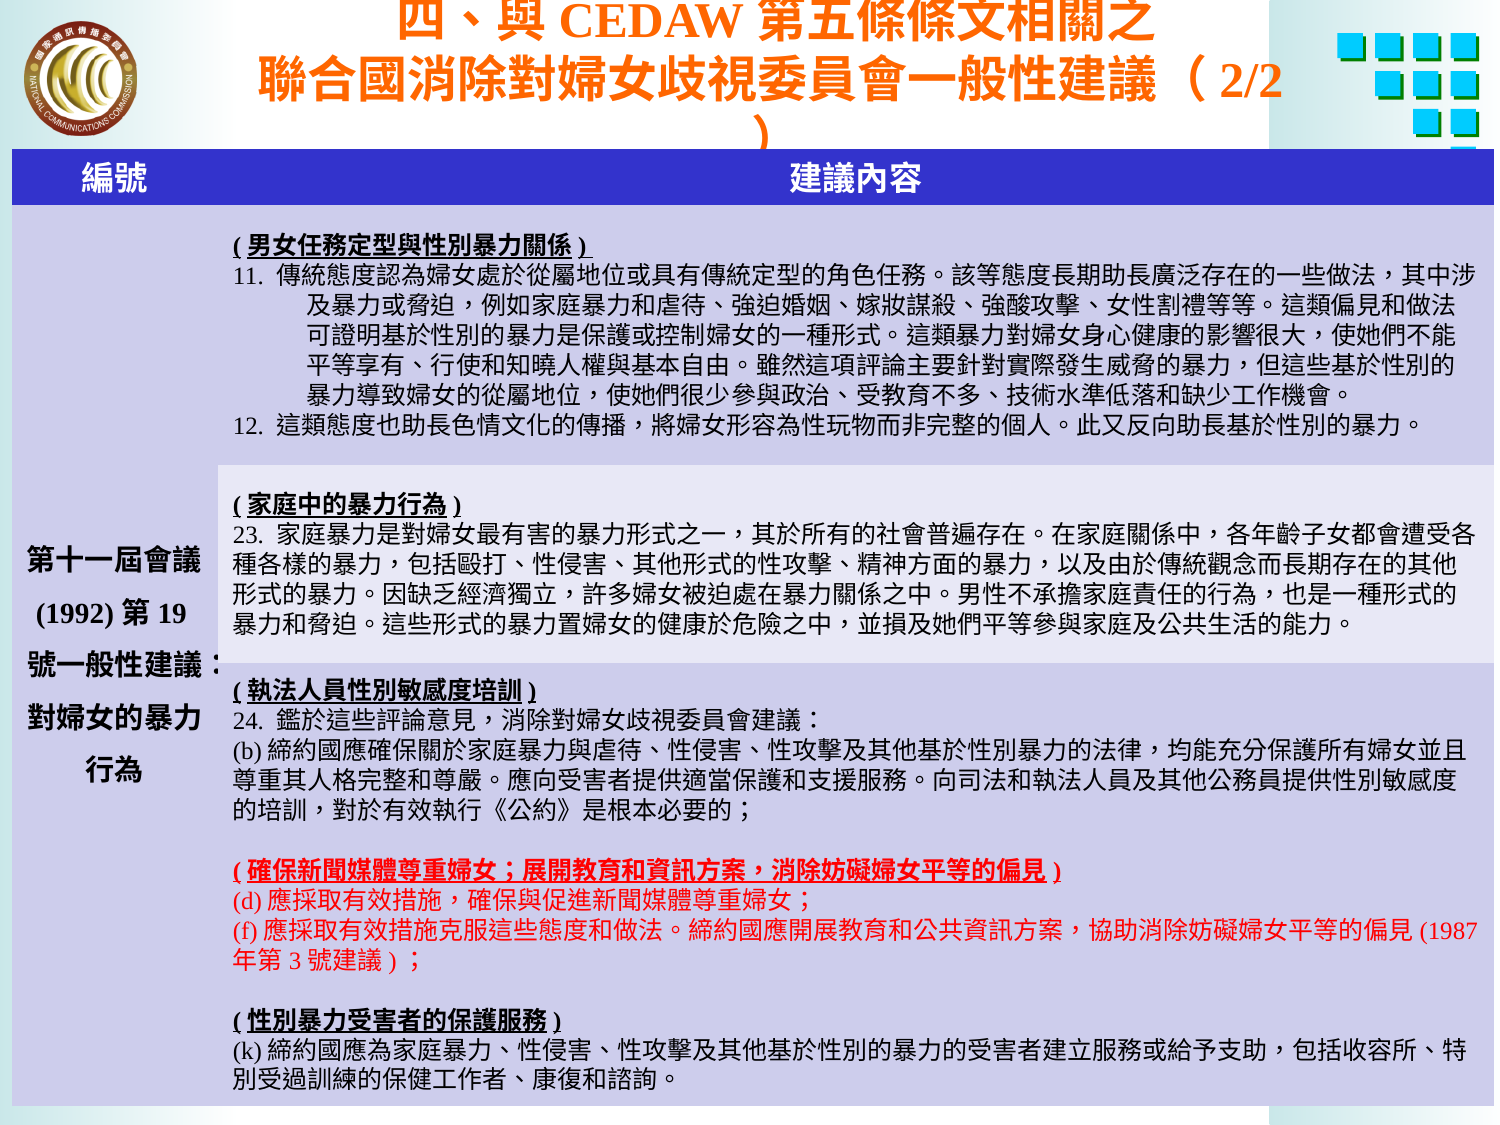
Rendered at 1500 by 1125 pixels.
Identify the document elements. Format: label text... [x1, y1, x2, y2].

table_cell 第十一屆會議(1992)第19號一般性建議：對婦女的暴力行為 [12, 205, 218, 1106]
table_cell (家庭中的暴力行為) 23. 家庭暴力是對婦女最有害的暴力形式之一，其於所有的社會普遍存在。在家庭關係中，各年齡子女都會遭受各種各樣的暴力，包括毆打、性侵害、其他形式的性攻擊、精神方面的暴力，以及由於傳統觀念而長期存在的其他形式的暴力。因缺乏經濟獨立，許多婦女被迫處在暴力關係之中。男性不承擔家庭責任的行為，也是一種形式的暴力和脅迫。這些形式的暴力置婦女的健康於危險之中，並損及她們平等參與家庭及公共生活的能力。 [218, 465, 1494, 663]
table_header 編號 [12, 149, 218, 205]
picture [24, 21, 137, 136]
table_cell (男女任務定型與性別暴力關係) 11. 傳統態度認為婦女處於從屬地位或具有傳統定型的角色任務。該等態度長期助長廣泛存在的一些做法，其中涉及暴力或脅迫，例如家庭暴力和虐待、強迫婚姻、嫁妝謀殺、強酸攻擊、女性割禮等等。這類偏見和做法可證明基於性別的暴力是保護或控制婦女的一種形式。這類暴力對婦女身心健康的影響很大，使她們不能平等享有、行使和知曉人權與基本自由。雖然這項評論主要針對實際發生威脅的暴力，但這些基於性別的暴力導致婦女的從屬地位，使她們很少參與政治、受教育不多、技術水準低落和缺少工作機會。 12. 這類態度也助長色情文化的傳播，將婦女形容為性玩物而非完整的個人。此又反向助長基於性別的暴力。 [218, 205, 1494, 465]
table_cell (執法人員性別敏感度培訓) 24. 鑑於這些評論意見，消除對婦女歧視委員會建議： (b)締約國應確保關於家庭暴力與虐待、性侵害、性攻擊及其他基於性別暴力的法律，均能充分保護所有婦女並且尊重其人格完整和尊嚴。應向受害者提供適當保護和支援服務。向司法和執法人員及其他公務員提供性別敏感度的培訓，對於有效執行《公約》是根本必要的； (確保新聞媒體尊重婦女；展開教育和資訊方案，消除妨礙婦女平等的偏見) (d)應採取有效措施，確保與促進新聞媒體尊重婦女； (f)應採取有效措施克服這些態度和做法。締約國應開展教育和公共資訊方案，協助消除妨礙婦女平等的偏見(1987年第3號建議)； (性別暴力受害者的保護服務) (k)締約國應為家庭暴力、性侵害、性攻擊及其他基於性別的暴力的受害者建立服務或給予支助，包括收容所、特別受過訓練的保健工作者、康復和諮詢。 [218, 663, 1494, 1106]
table_header 建議內容 [218, 149, 1494, 205]
title 四、與CEDAW第五條條文相關之 聯合國消除對婦女歧視委員會一般性建議（2/2） [223, 15, 1329, 141]
